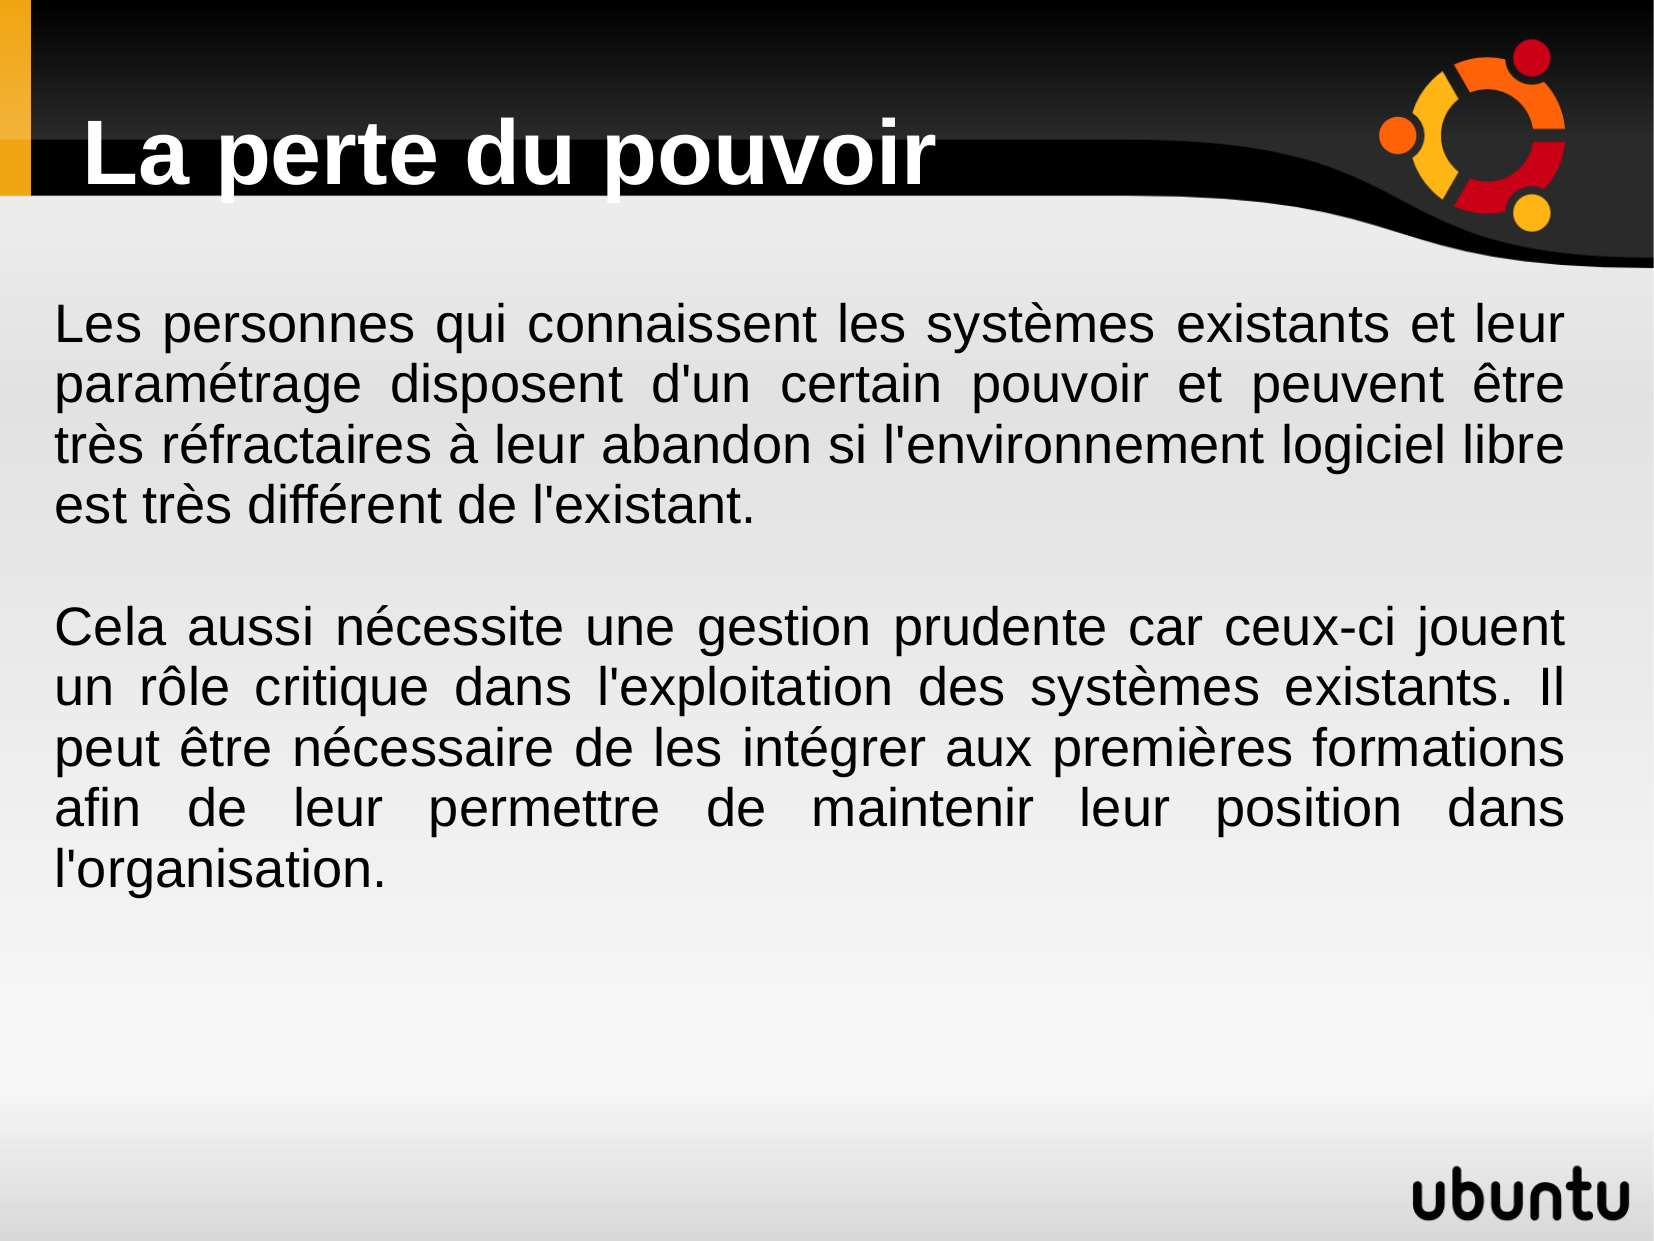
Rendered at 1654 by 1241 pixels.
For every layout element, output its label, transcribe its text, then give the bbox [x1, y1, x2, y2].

title La perte du pouvoir [82, 49, 1571, 257]
text_box Les personnes qui connaissent les systèmes existants et leur paramétrage disposent d'un certain pouvoir et peuvent être très réfractaires à leur abandon si l'environnement logiciel libre est très différent de l'existant. Cela aussi nécessite une gestion prudente car ceux-ci jouent un rôle critique dans l'exploitation des systèmes existants. Il peut être nécessaire de les intégrer aux premières formations afin de leur permettre de maintenir leur position dans l'organisation. [39, 286, 1583, 974]
picture [0, 0, 1654, 1241]
